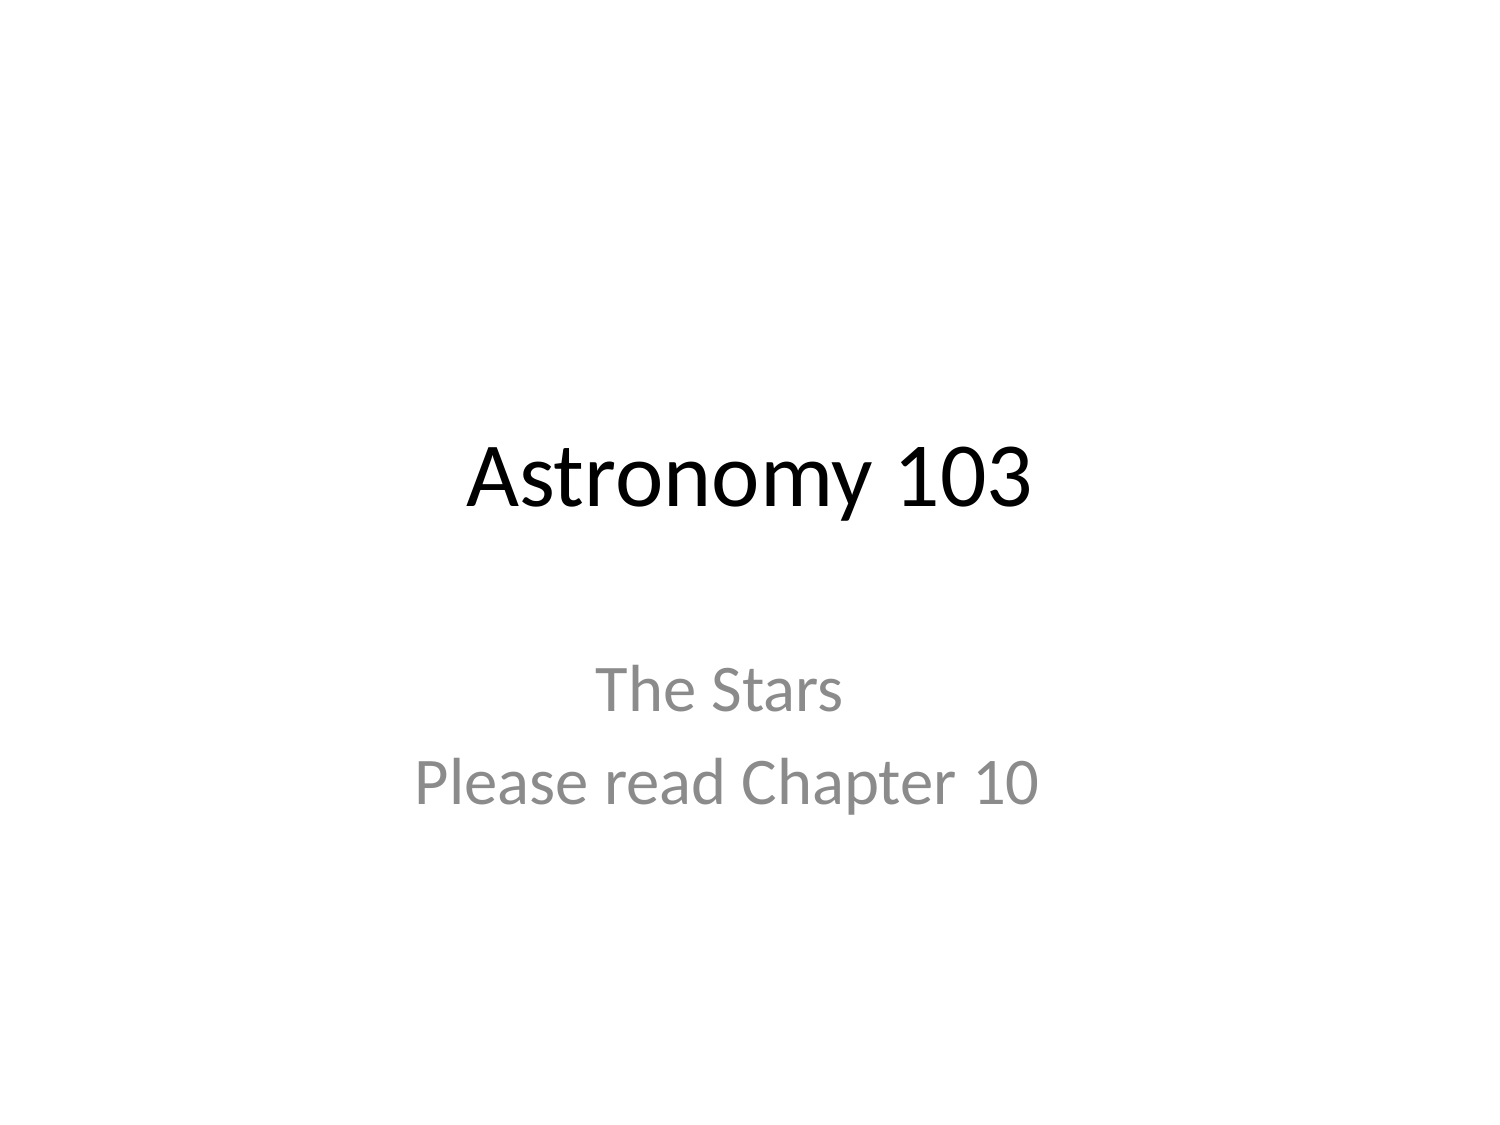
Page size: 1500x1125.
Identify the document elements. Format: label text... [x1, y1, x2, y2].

subtitle The Stars Please read Chapter 10 [67, 637, 1388, 925]
title Astronomy 103 [112, 349, 1388, 591]
